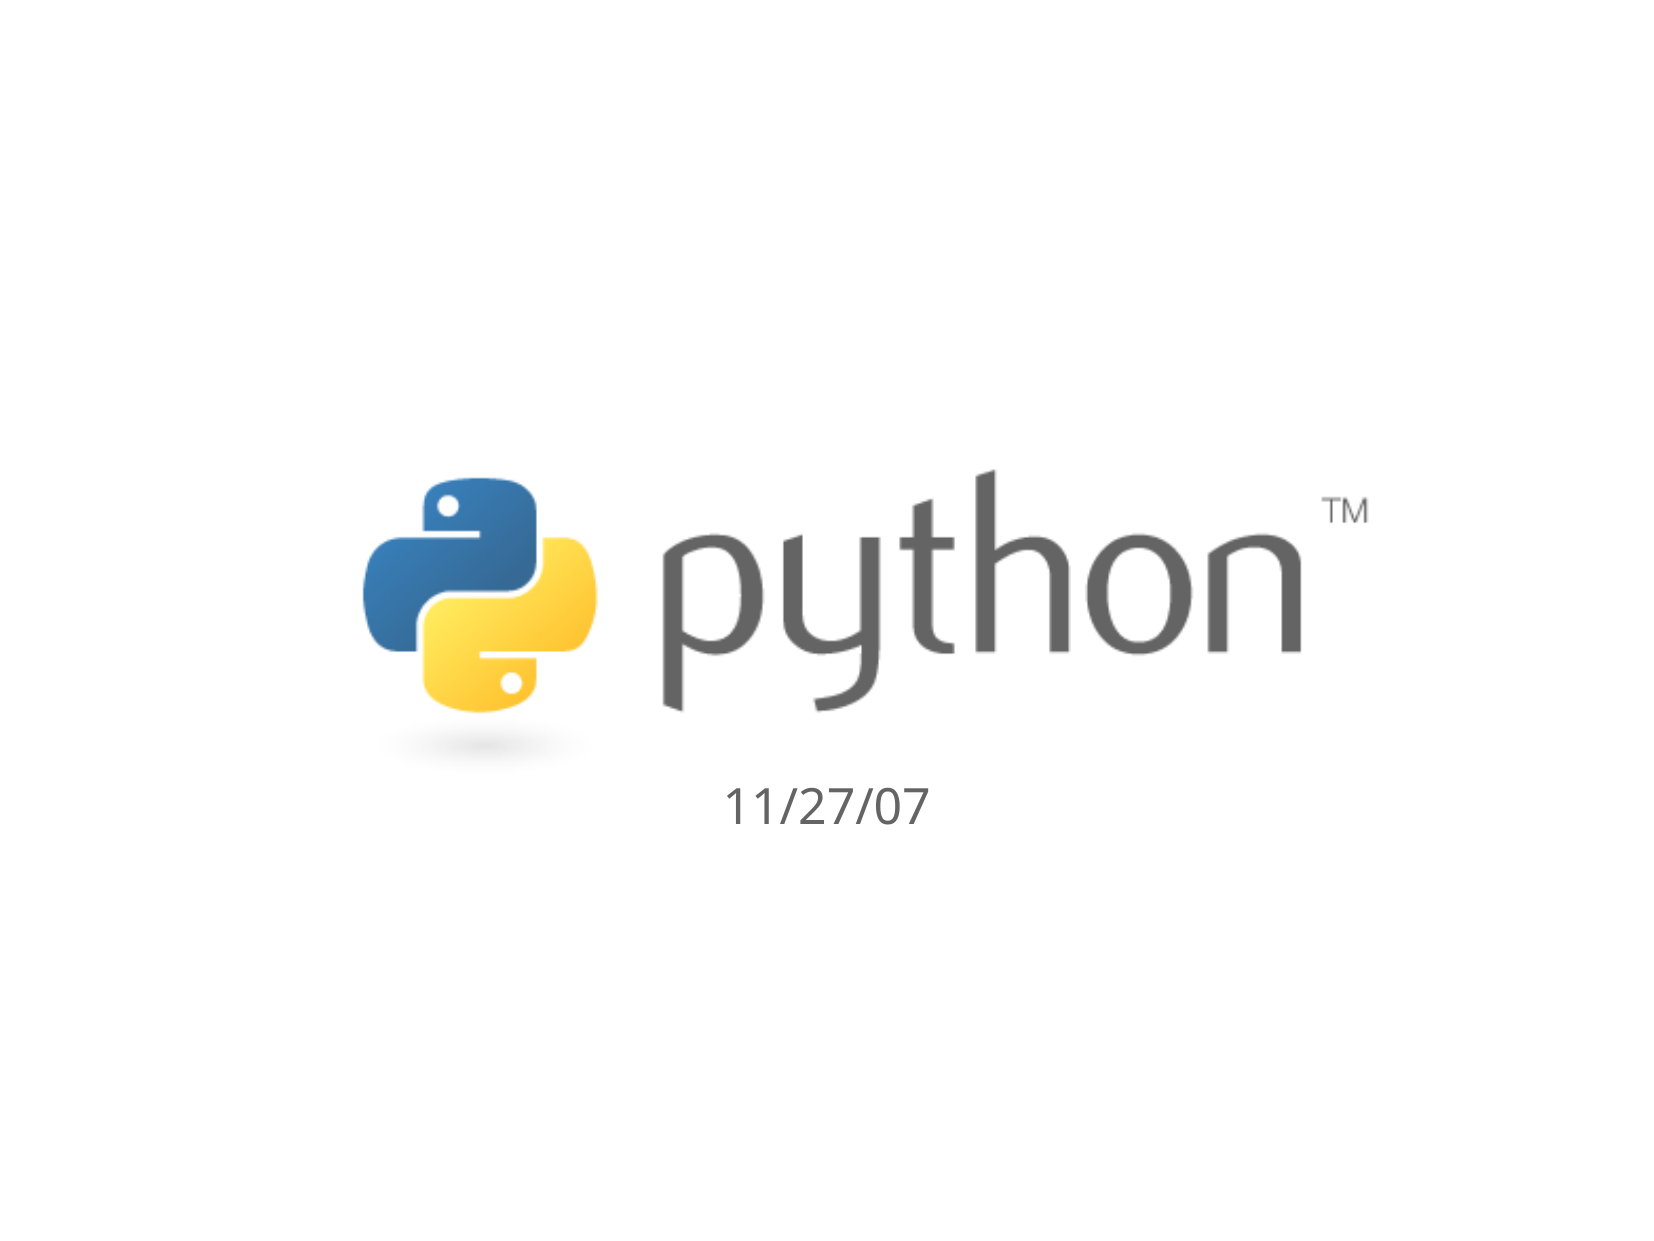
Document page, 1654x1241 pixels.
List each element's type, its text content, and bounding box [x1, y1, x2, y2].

picture [197, 409, 1466, 838]
text_box 11/27/07 [696, 763, 957, 850]
